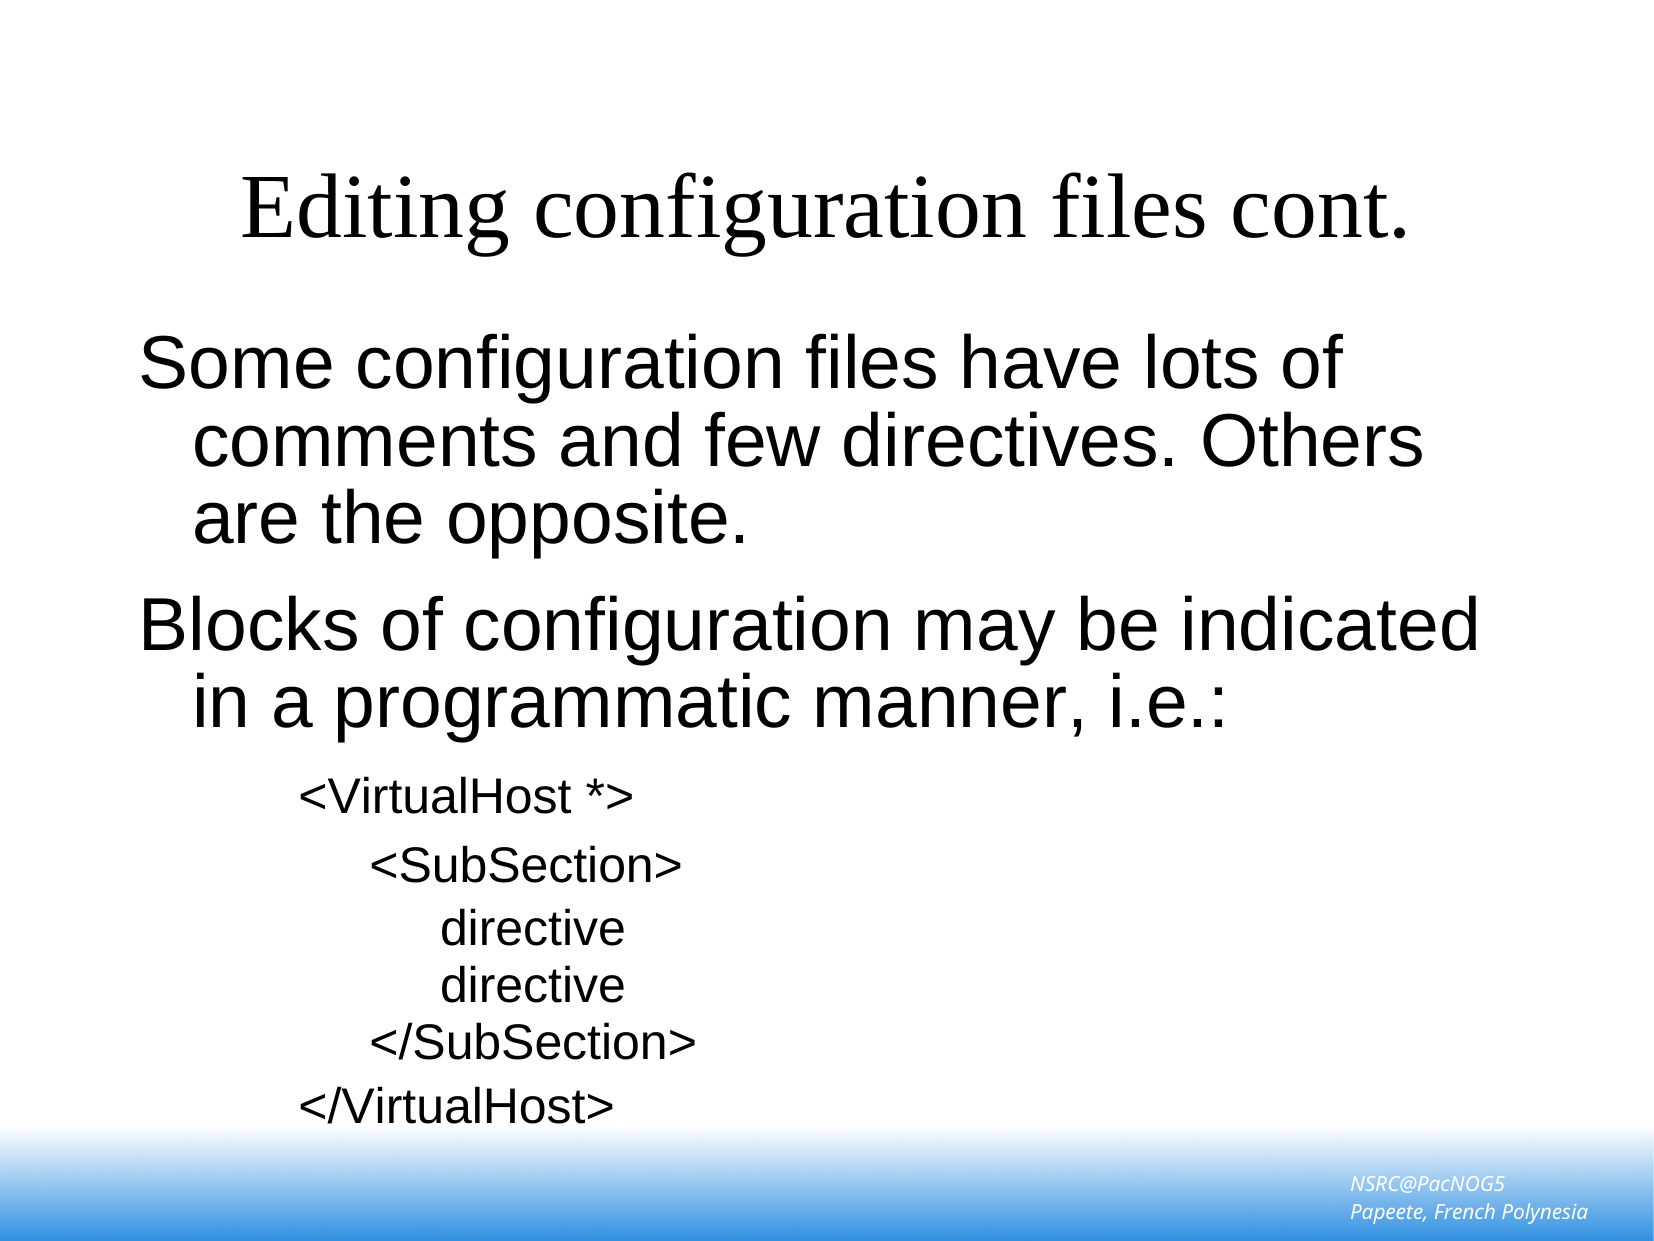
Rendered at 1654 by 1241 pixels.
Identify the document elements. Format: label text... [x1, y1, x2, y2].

title Editing configuration files cont. [121, 102, 1534, 311]
list Some configuration files have lots of comments and few directives. Others are the opposite. Blocks of configuration may be indicated in a programmatic manner, i.e.: <VirtualHost *> <SubSection> directive directive </SubSection> </VirtualHost> [121, 327, 1534, 1141]
picture [0, 1124, 1654, 1241]
